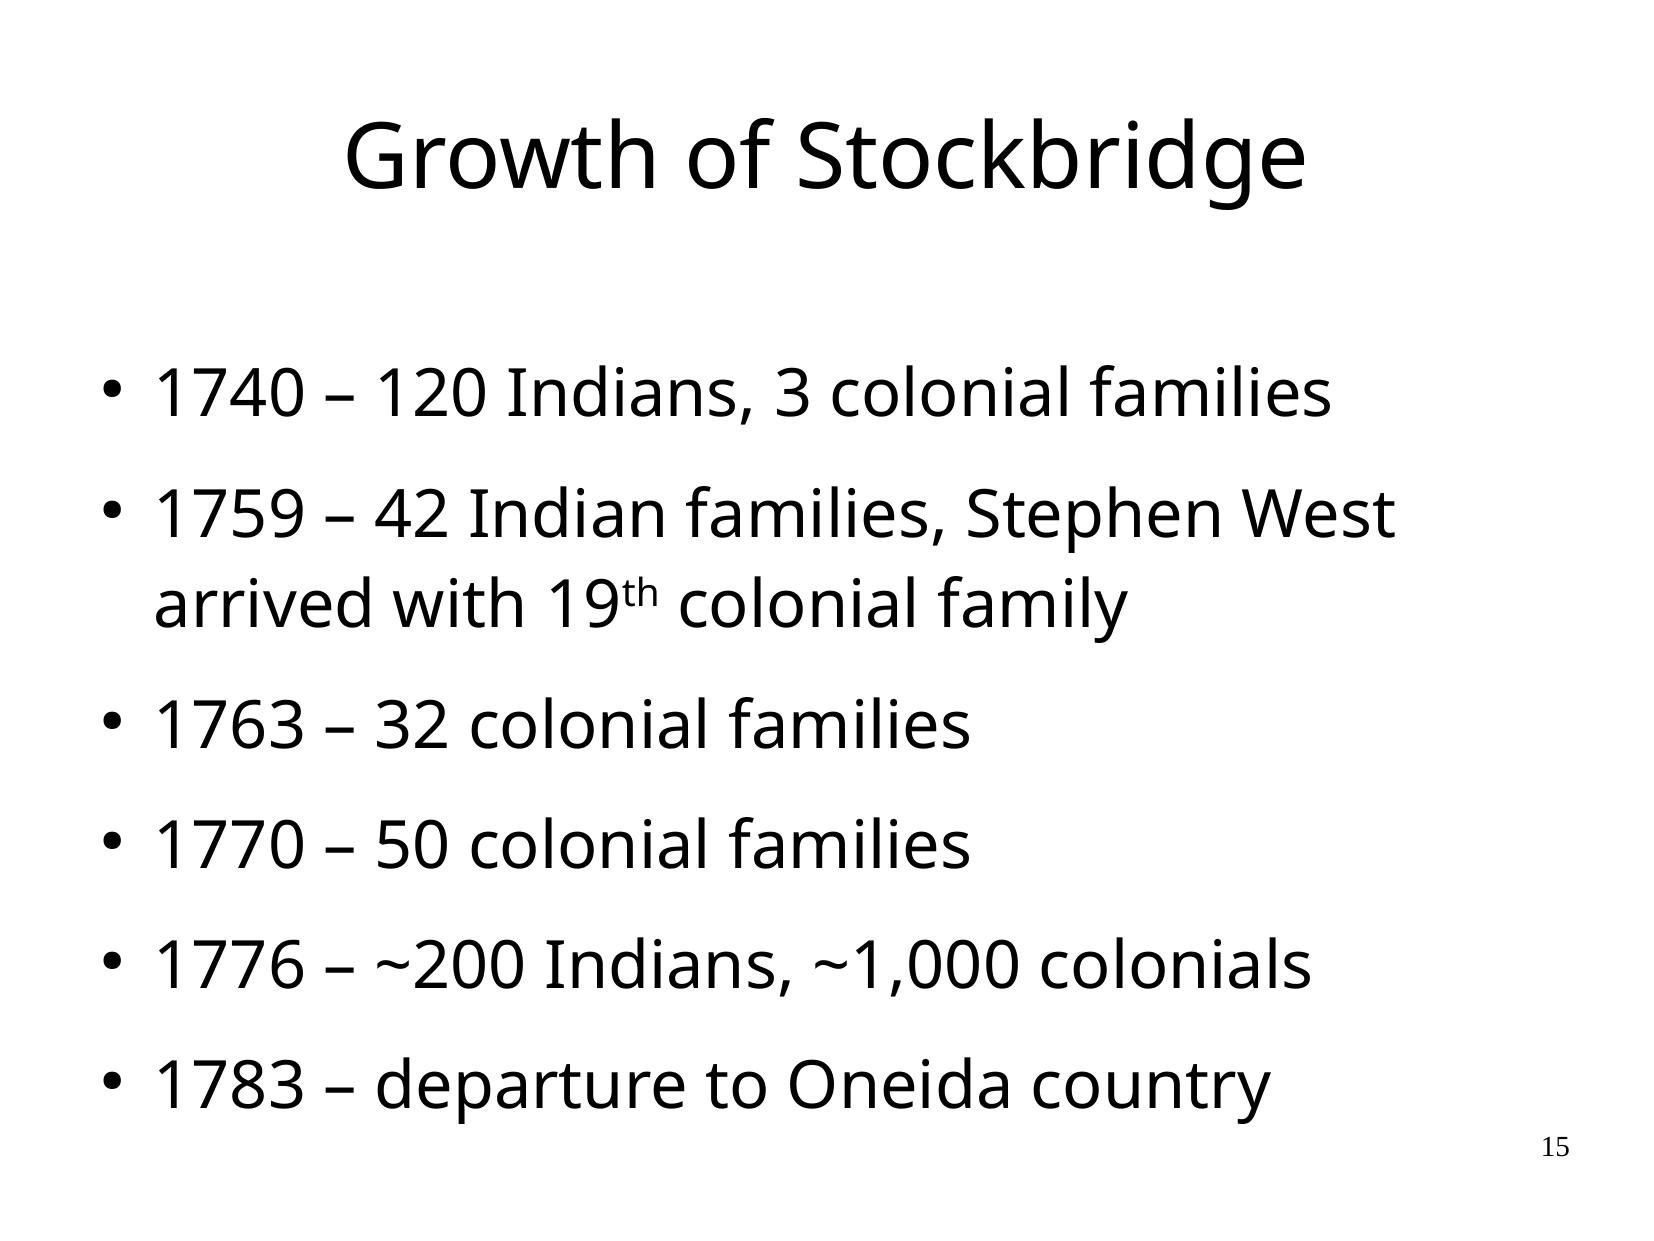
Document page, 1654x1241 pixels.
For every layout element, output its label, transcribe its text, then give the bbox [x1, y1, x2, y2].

list 1740 – 120 Indians, 3 colonial families 1759 – 42 Indian families, Stephen West arrived with 19th colonial family 1763 – 32 colonial families 1770 – 50 colonial families 1776 – ~200 Indians, ~1,000 colonials 1783 – departure to Oneida country [82, 225, 1571, 1051]
title Growth of Stockbridge [82, 49, 1571, 225]
